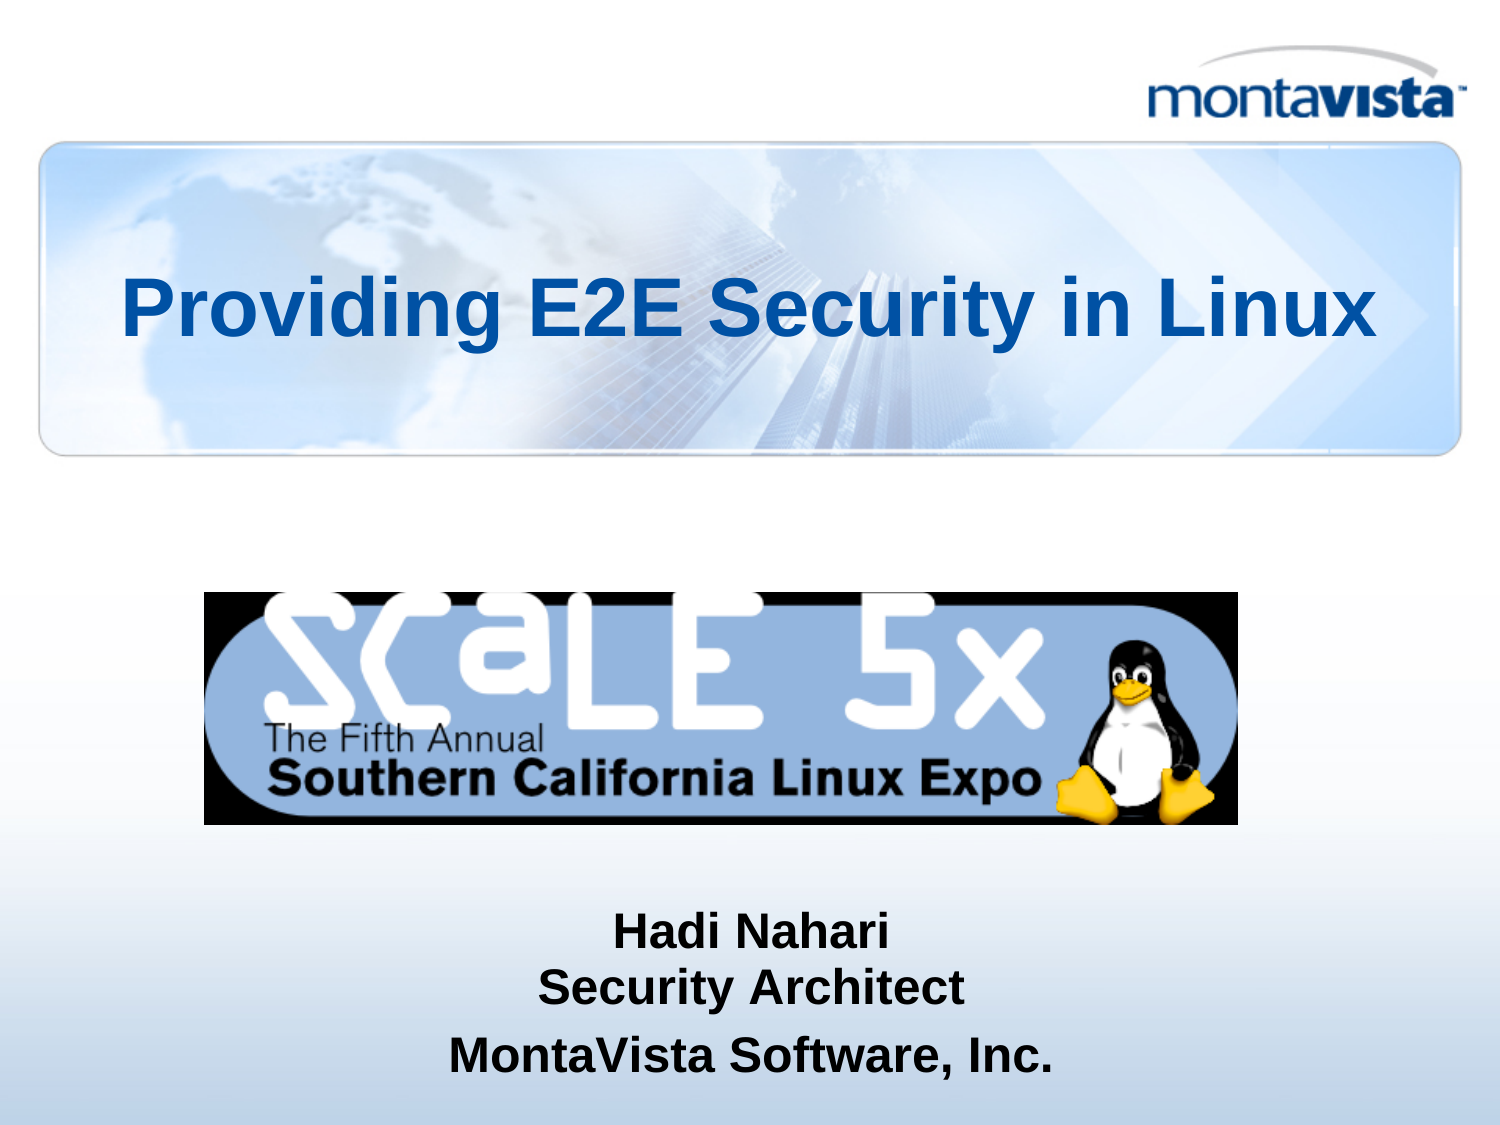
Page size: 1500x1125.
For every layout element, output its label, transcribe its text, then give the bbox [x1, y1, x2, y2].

picture [0, 0, 1500, 1125]
title Providing E2E Security in Linux [50, 187, 1450, 429]
text_box Hadi Nahari Security Architect MontaVista Software, Inc. [395, 895, 1108, 1071]
